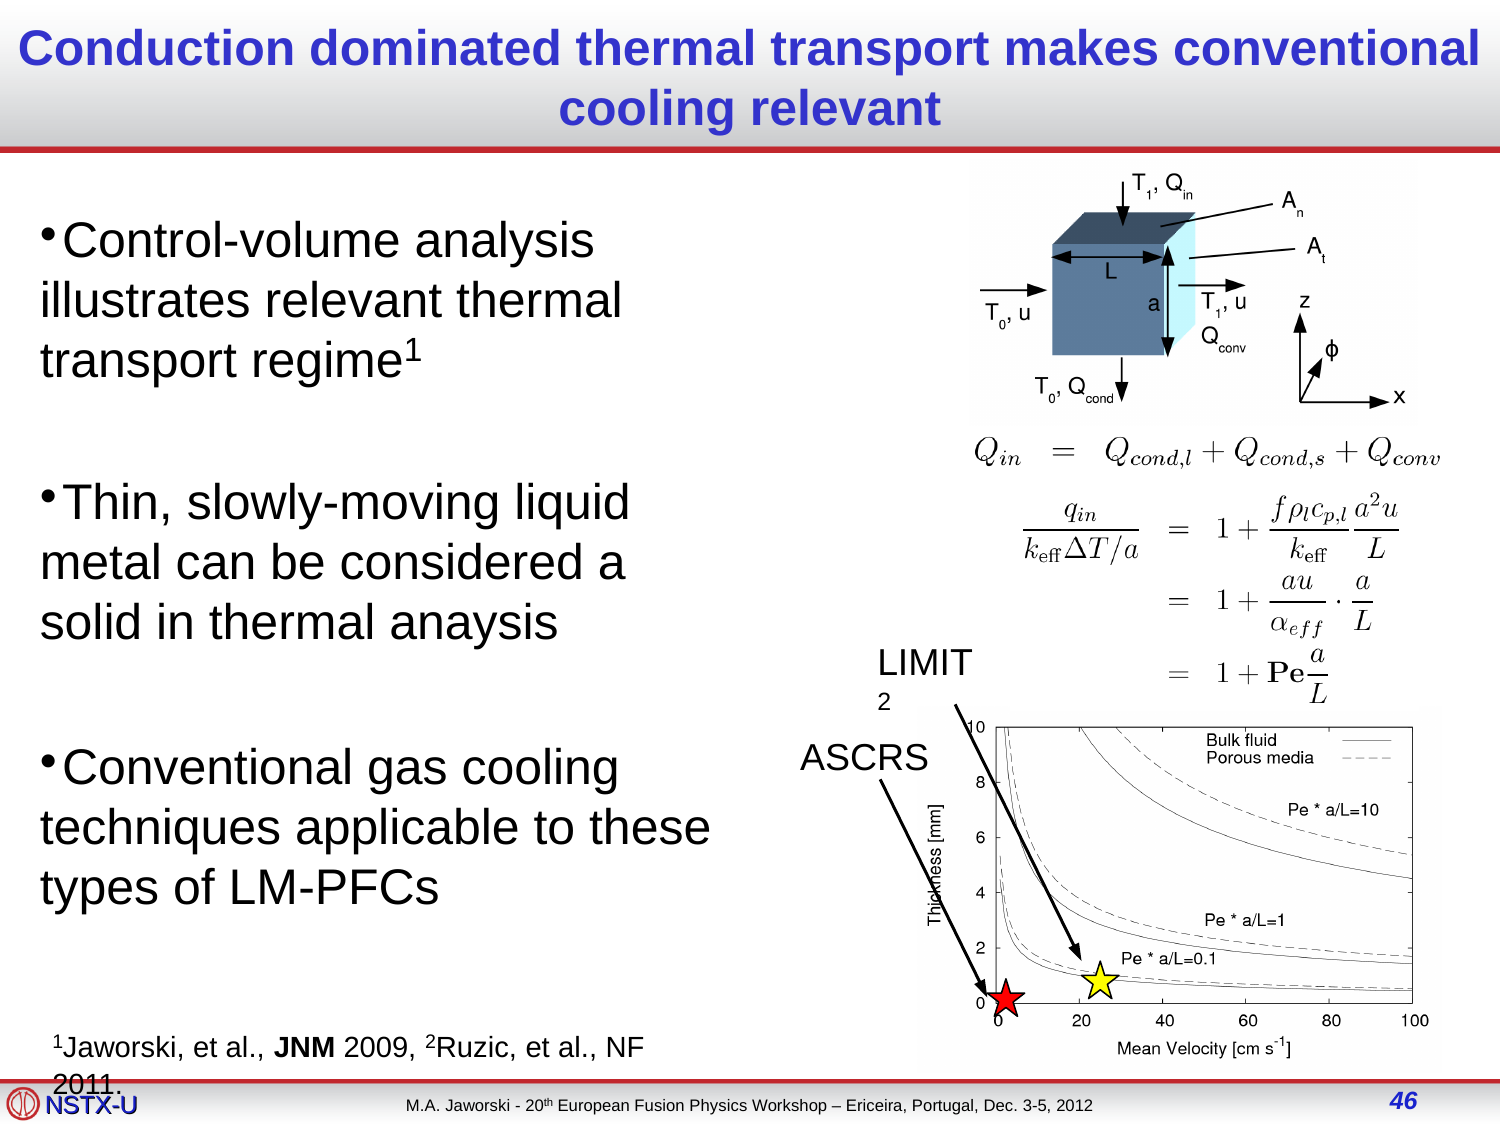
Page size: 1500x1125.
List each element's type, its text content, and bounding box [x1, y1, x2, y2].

text_box [987, 978, 1025, 1017]
text_box [1081, 961, 1119, 999]
picture [951, 159, 1477, 476]
text_box LIMIT2 [862, 629, 1001, 688]
title Conduction dominated thermal transport makes conventional cooling relevant [0, 0, 1500, 158]
text_box 46 [1374, 1076, 1500, 1124]
list Control-volume analysis illustrates relevant thermal transport regime1 Thin, slowly-moving liquid metal can be considered a solid in thermal anaysis Conventional gas cooling techniques applicable to these types of LM-PFCs [24, 200, 727, 943]
text_box ASCRS [785, 724, 945, 781]
picture [917, 485, 1443, 1074]
text_box 1Jaworski, et al., JNM 2009, 2Ruzic, et al., NF 2011. [37, 1020, 738, 1069]
